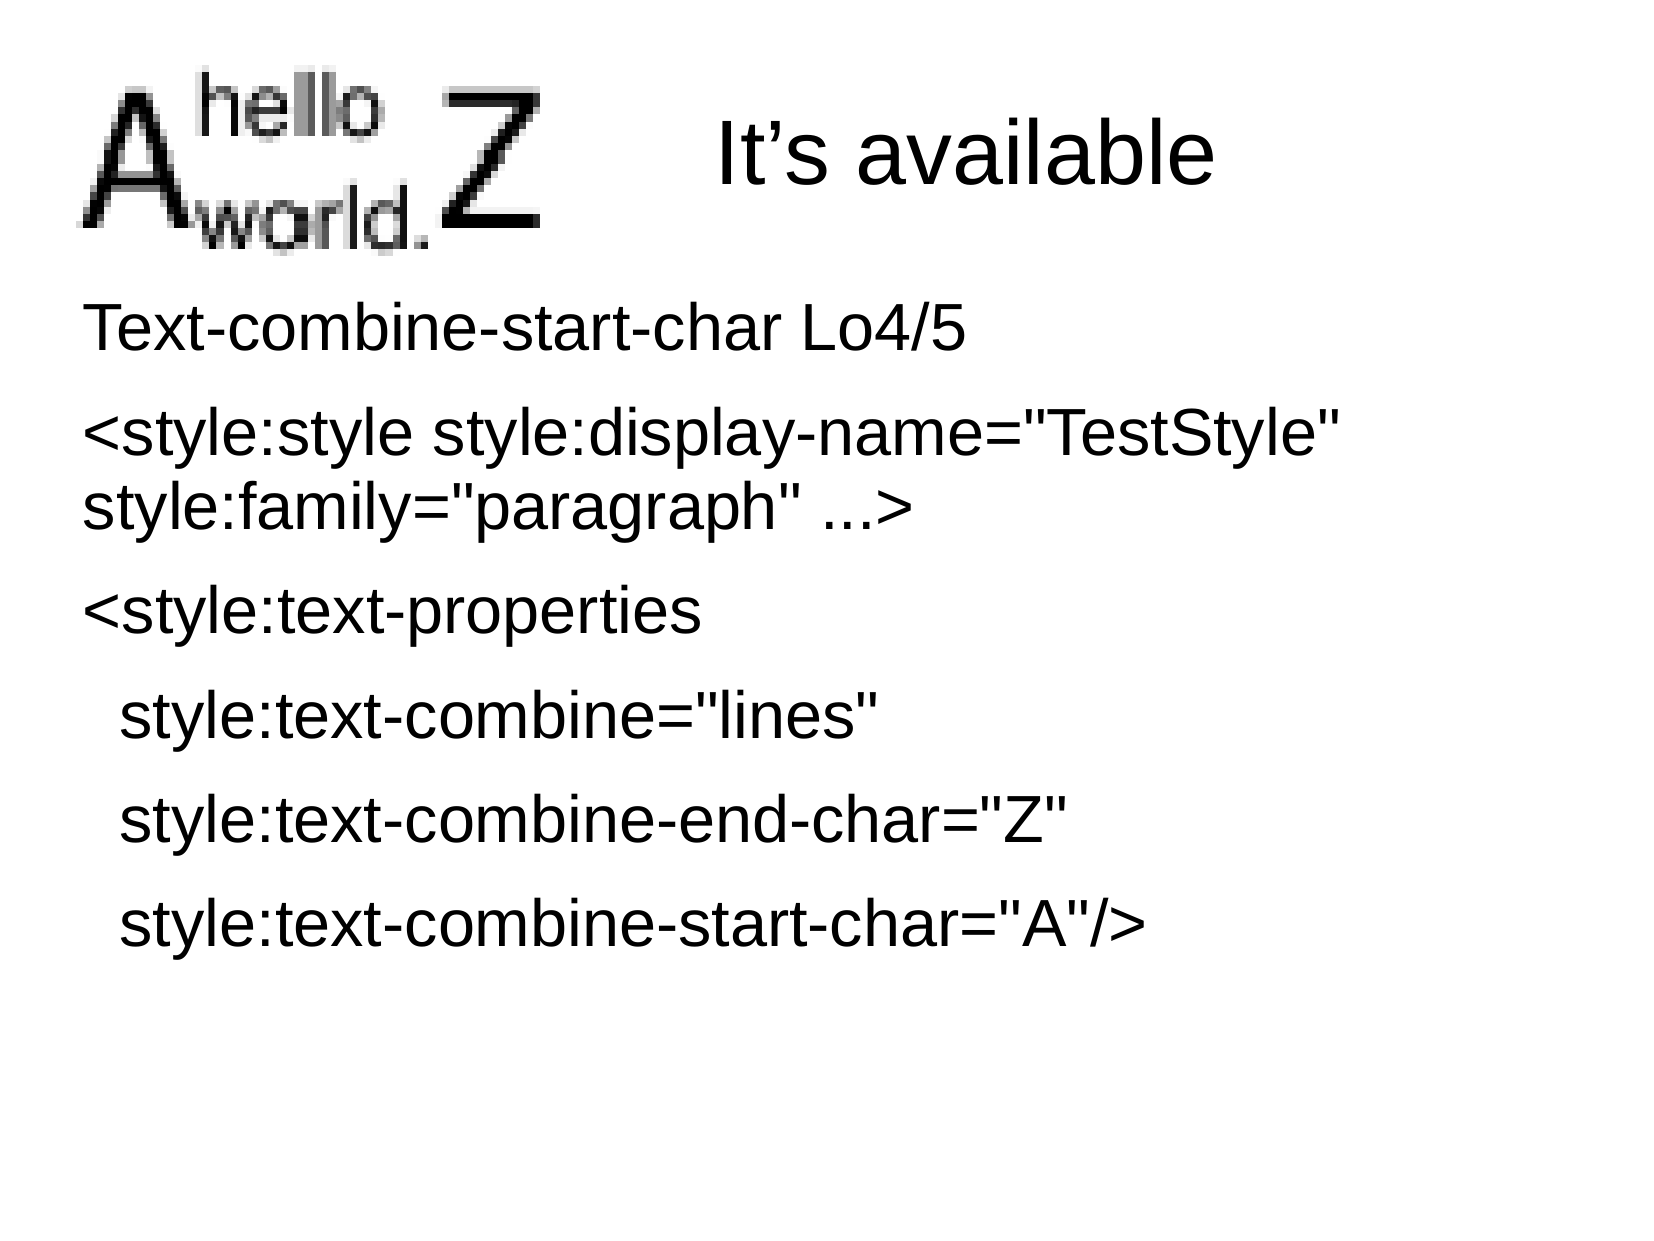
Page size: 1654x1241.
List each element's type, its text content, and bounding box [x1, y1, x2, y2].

list Text-combine-start-char Lo4/5 <style:style style:display-name="TestStyle" style:family="paragraph" ...> <style:text-properties style:text-combine="lines" style:text-combine-end-char="Z" style:text-combine-start-char="A"/> [82, 290, 1571, 1010]
picture [55, 44, 555, 271]
title It’s available [555, 49, 1571, 257]
